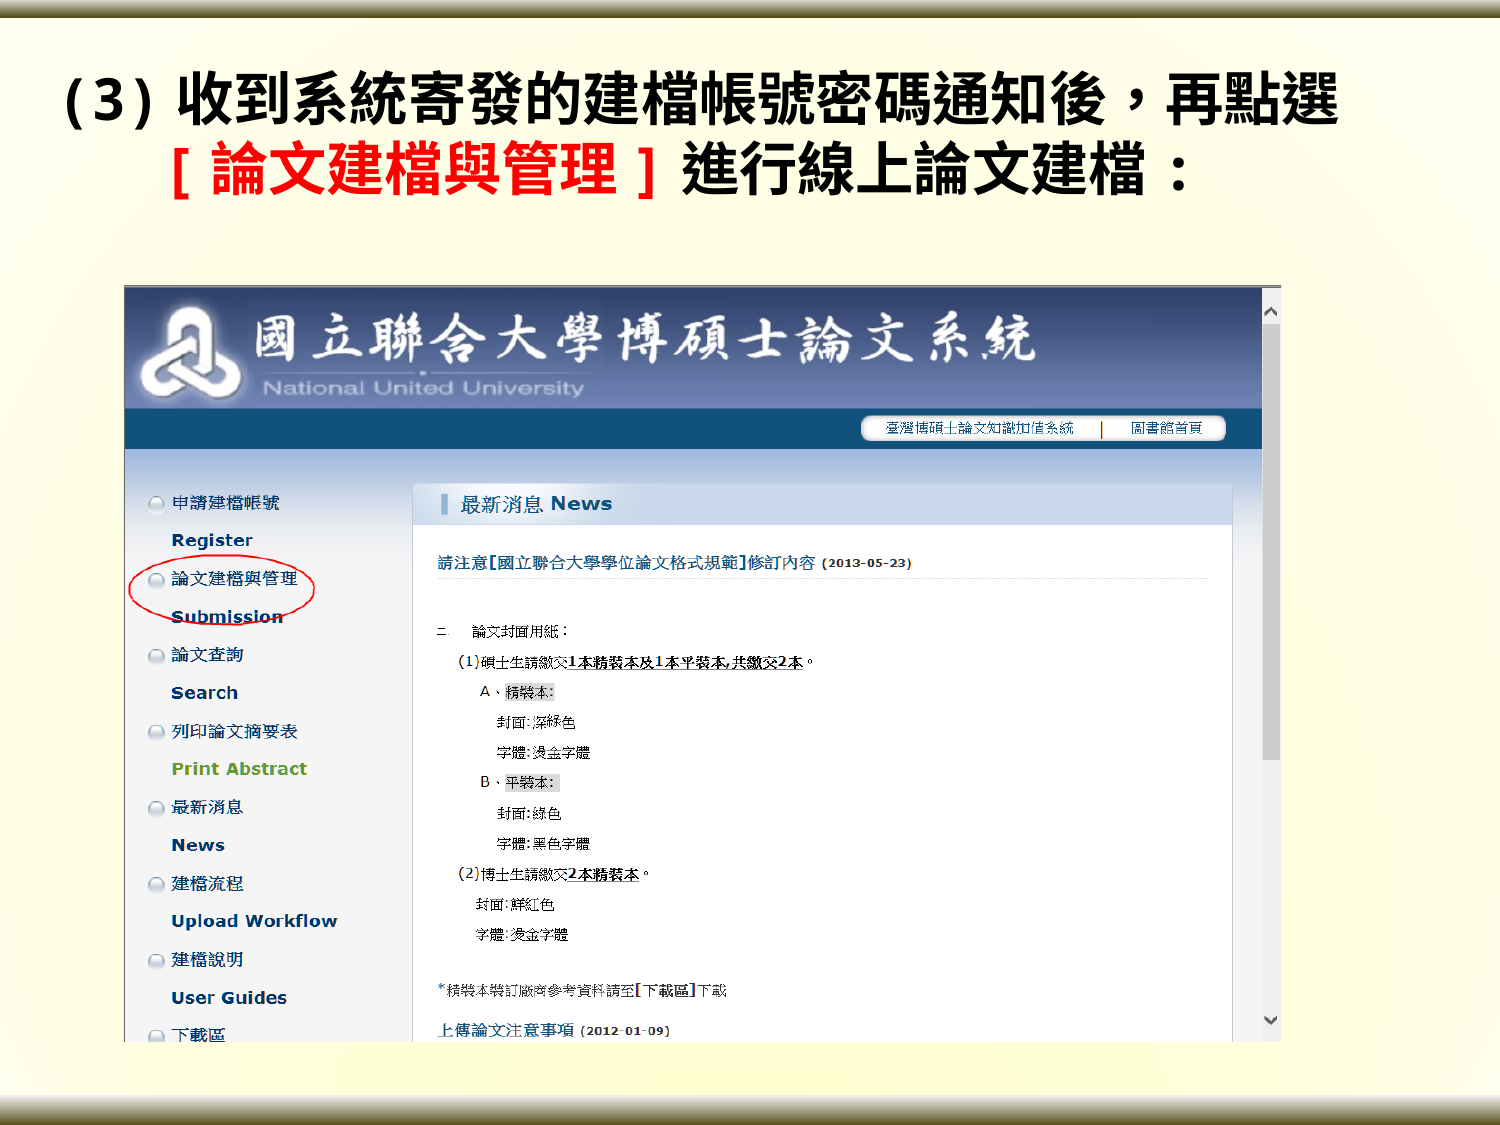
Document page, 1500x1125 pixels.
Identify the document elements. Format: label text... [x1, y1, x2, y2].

text_box (3)收到系統寄發的建檔帳號密碼通知後，再點選 [論文建檔與管理]進行線上論文建檔: [41, 54, 1400, 212]
picture [123, 285, 1282, 1042]
